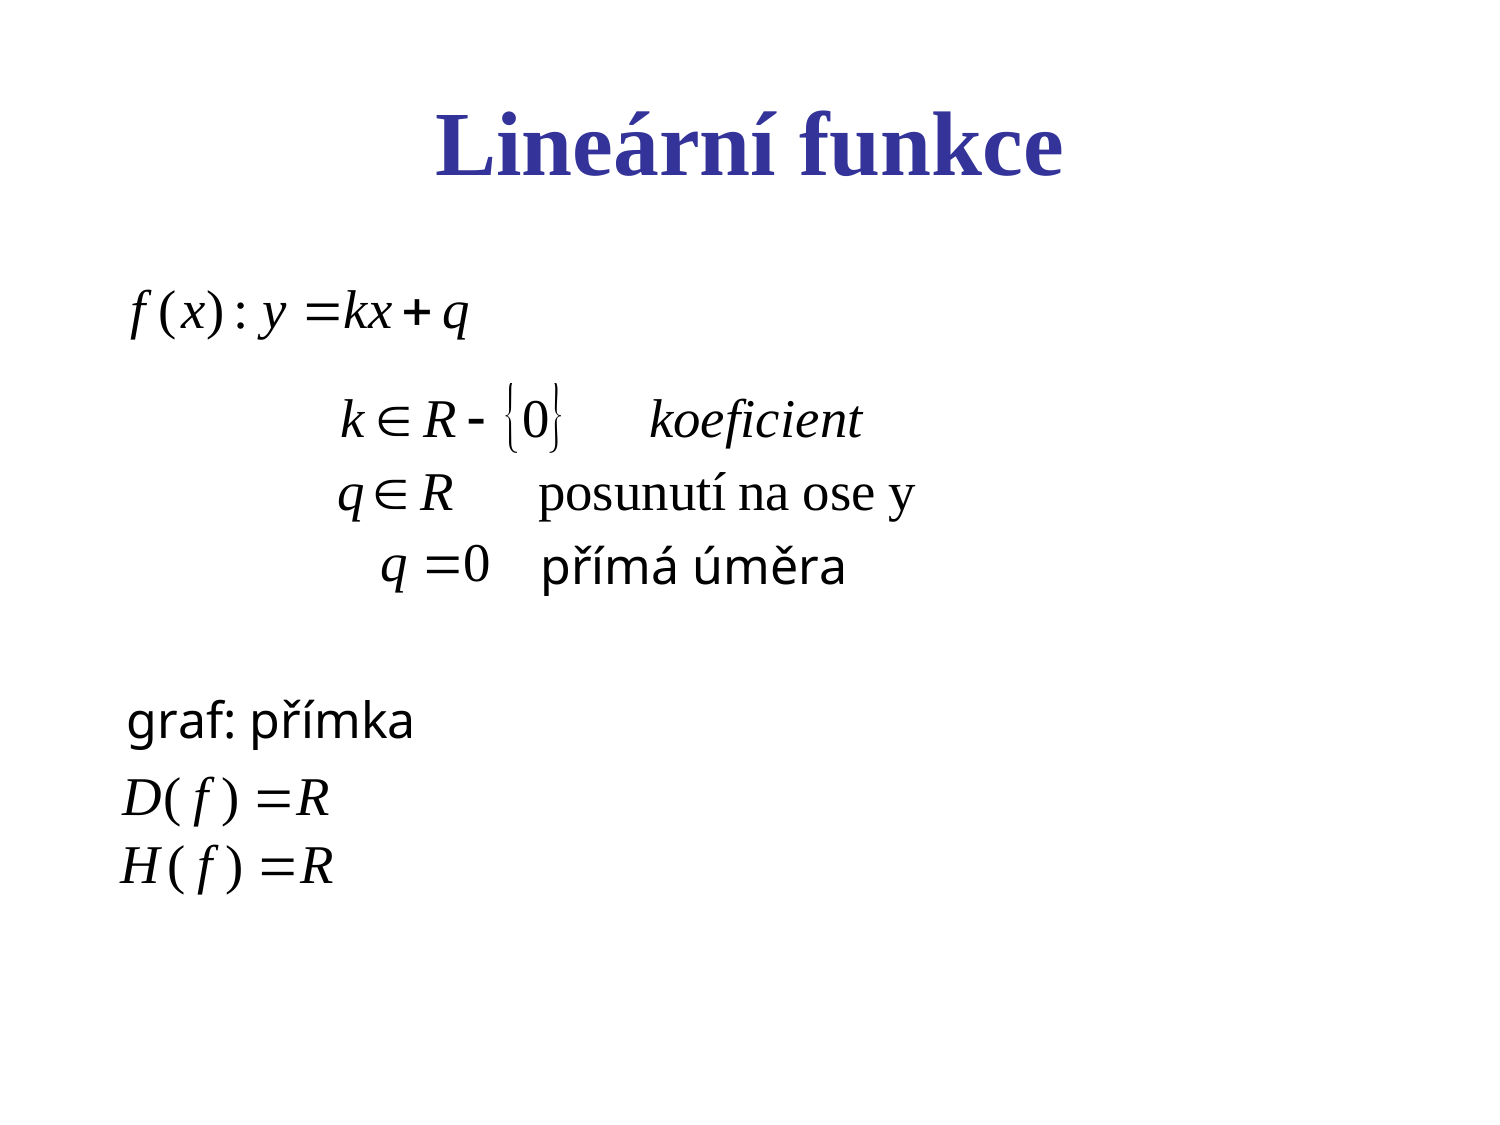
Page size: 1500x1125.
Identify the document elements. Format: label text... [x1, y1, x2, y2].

text_box graf: přímka [112, 680, 550, 757]
chart [110, 765, 343, 907]
text_box přímá úměra [525, 527, 963, 603]
chart [112, 278, 482, 352]
text_box Lineární funkce [75, 45, 1426, 233]
chart [329, 383, 928, 605]
